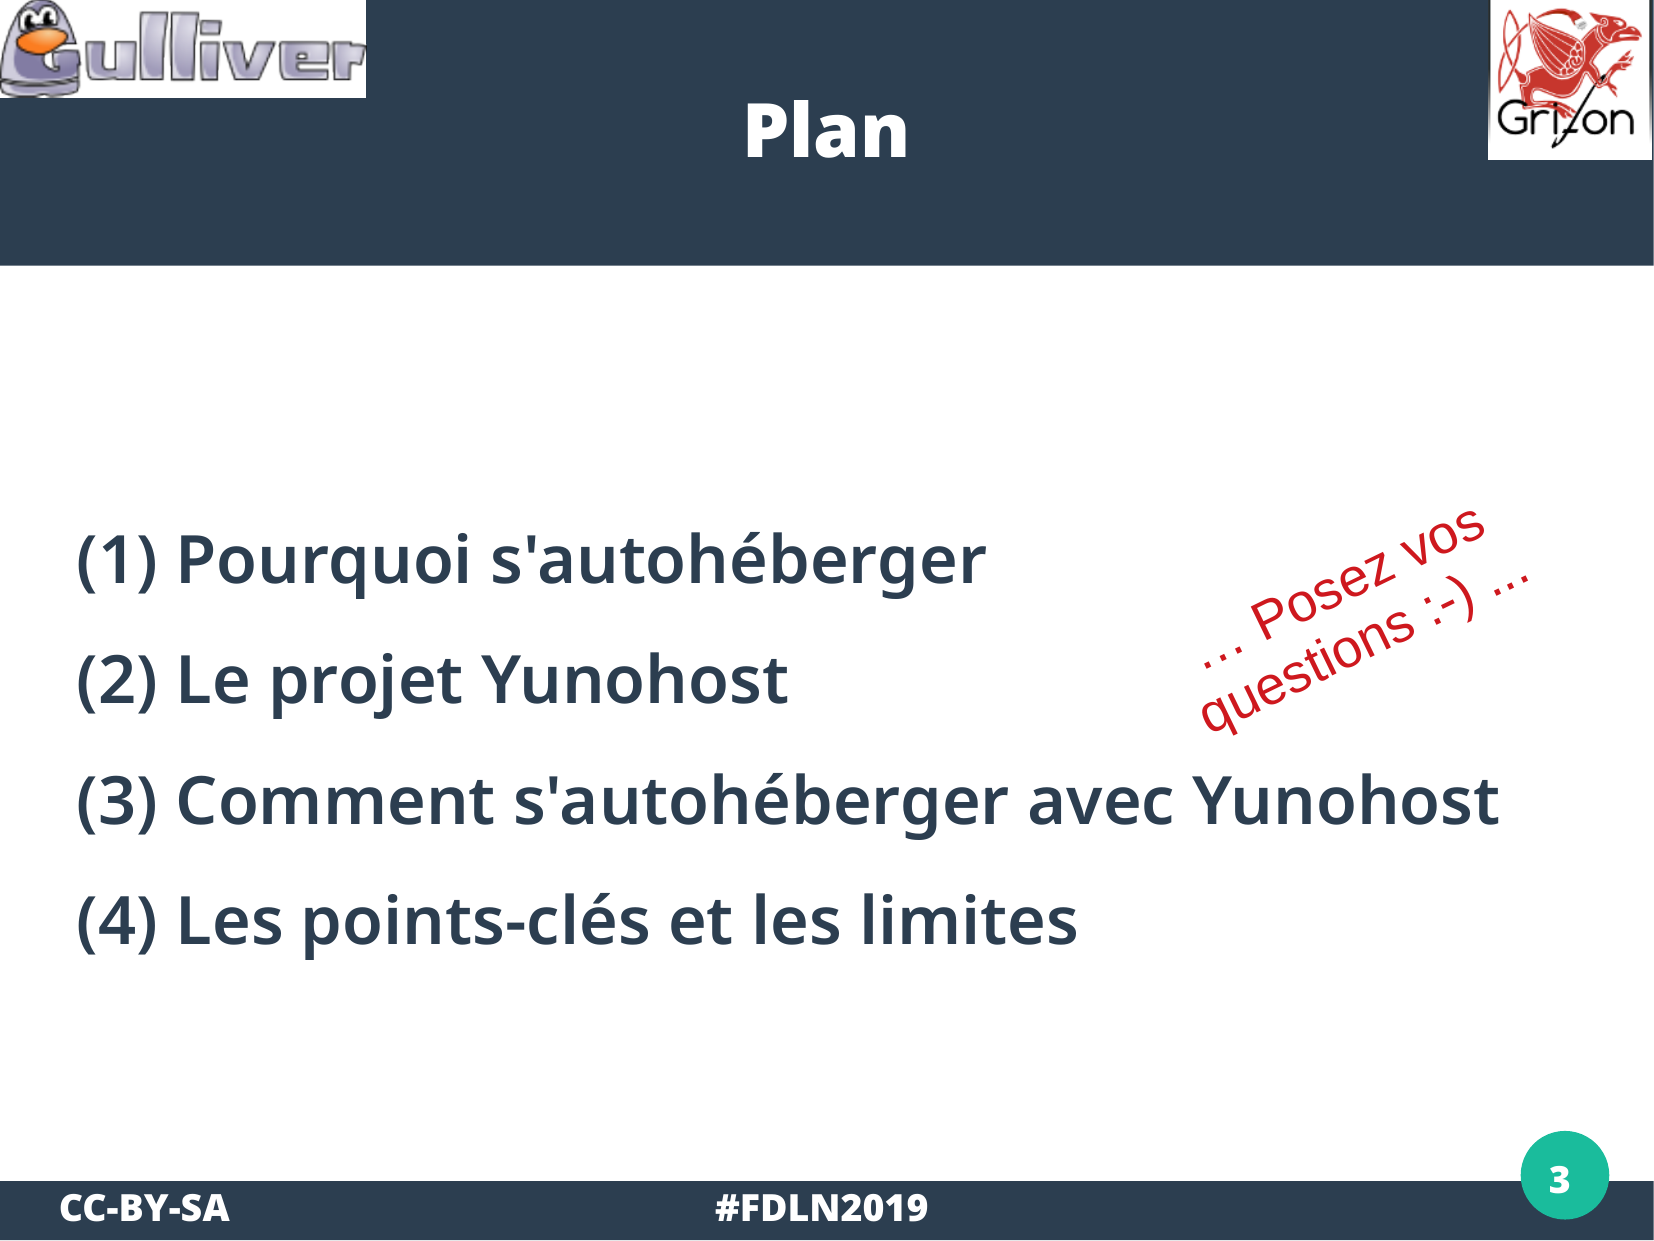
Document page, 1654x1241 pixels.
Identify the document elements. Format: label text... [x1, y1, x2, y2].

picture [1488, 0, 1652, 160]
text_box … Posez vos questions :-) ... [1128, 459, 1581, 787]
title Plan [59, 49, 1595, 207]
picture [0, 0, 367, 98]
list Pourquoi s'autohéberger Le projet Yunohost Comment s'autohéberger avec Yunohost Les points-clés et les limites [59, 324, 1595, 1152]
